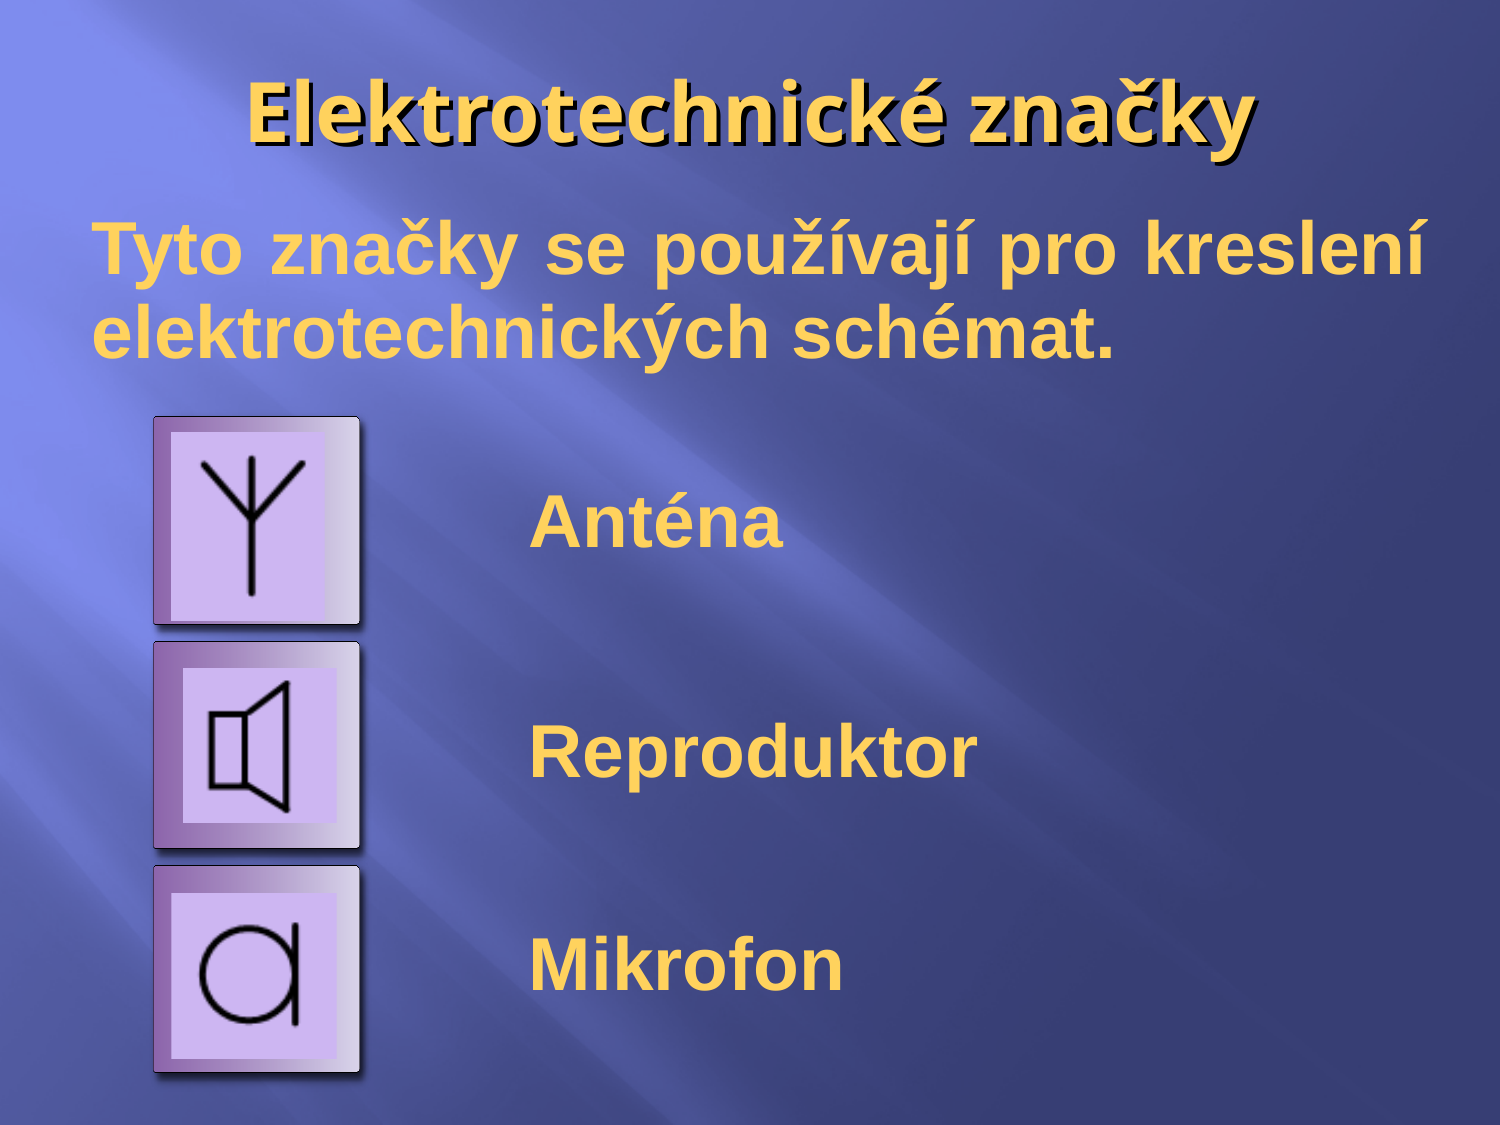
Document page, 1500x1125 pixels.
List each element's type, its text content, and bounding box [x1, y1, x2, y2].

text_box Mikrofon [513, 881, 1459, 1047]
text_box Tyto značky se používají pro kreslení elektrotechnických schémat. [76, 184, 1447, 398]
picture [147, 408, 373, 1095]
text_box Reproduktor [513, 668, 1329, 835]
title Elektrotechnické značky [75, 45, 1426, 173]
text_box Anténa [513, 467, 1400, 575]
